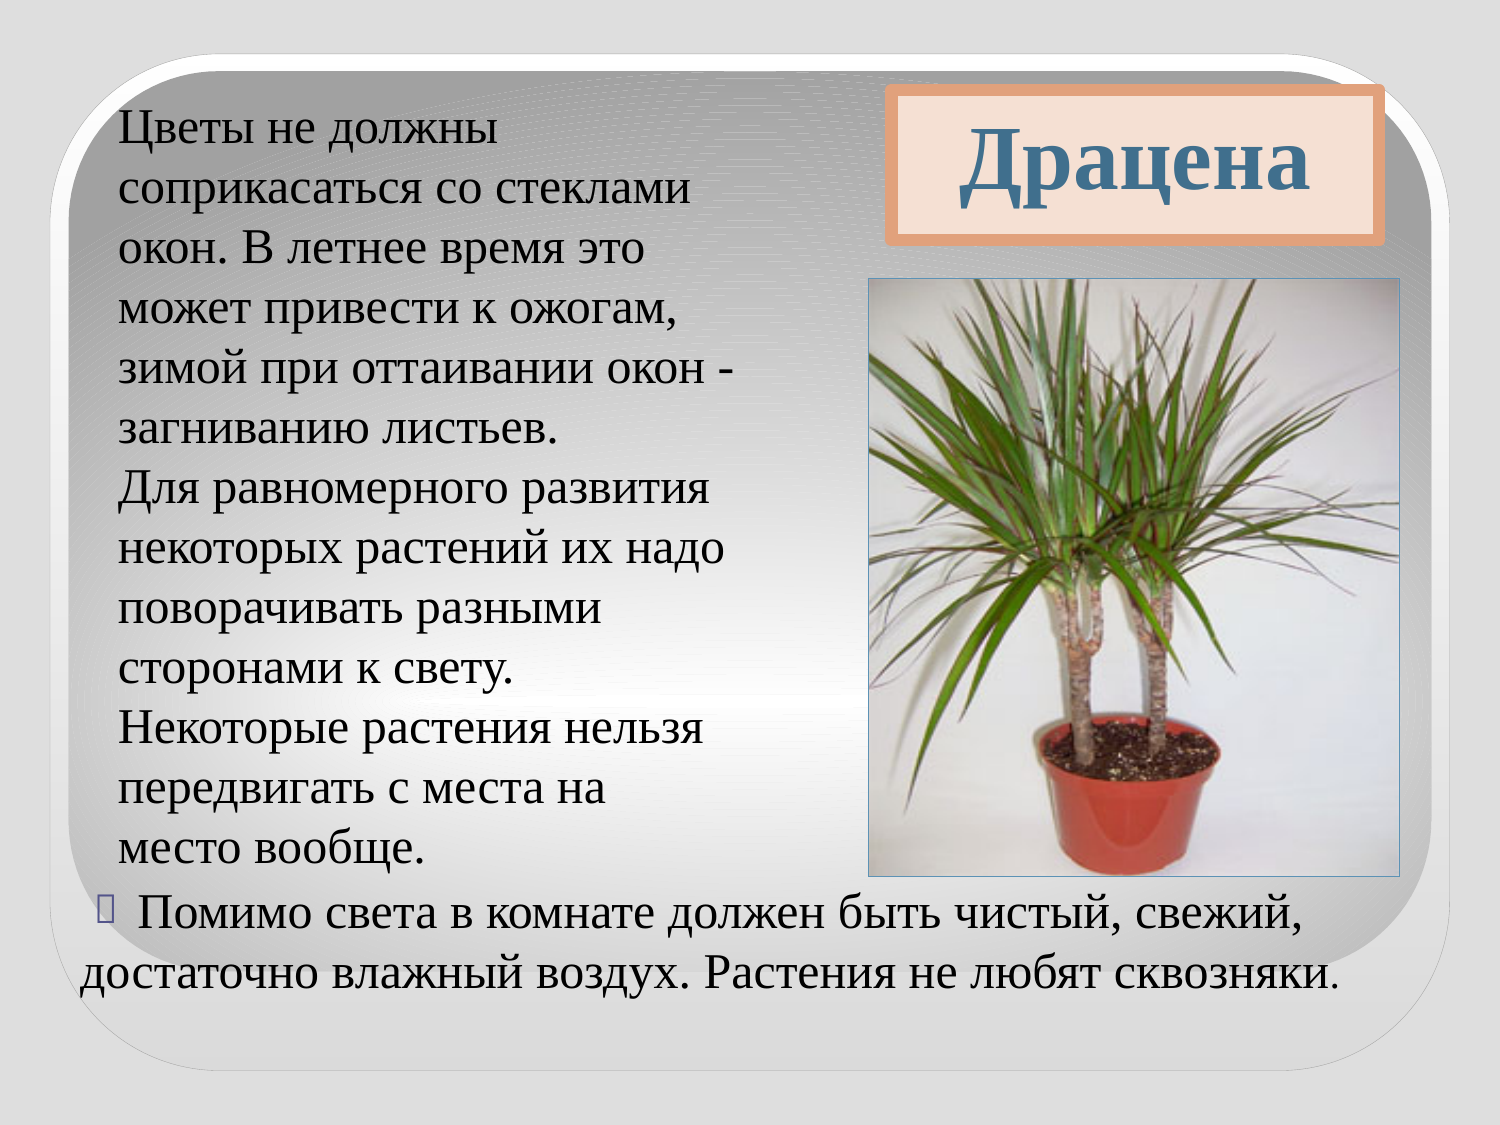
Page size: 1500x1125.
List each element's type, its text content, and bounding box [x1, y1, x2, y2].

list Помимо света в комнате должен быть чистый, свежий, достаточно влажный воздух. Растения не любят сквозняки. [41, 810, 1376, 1063]
picture [868, 278, 1400, 877]
title Драцена [891, 90, 1380, 241]
text_box Цветы не должны соприкасаться со стеклами окон. В летнее время это может привести к ожогам, зимой при оттаивании окон - загниванию листьев. Для равномерного развития некоторых растений их надо поворачивать разными сторонами к свету. Некоторые растения нельзя передвигать с места на место вообще. [100, 78, 757, 1004]
